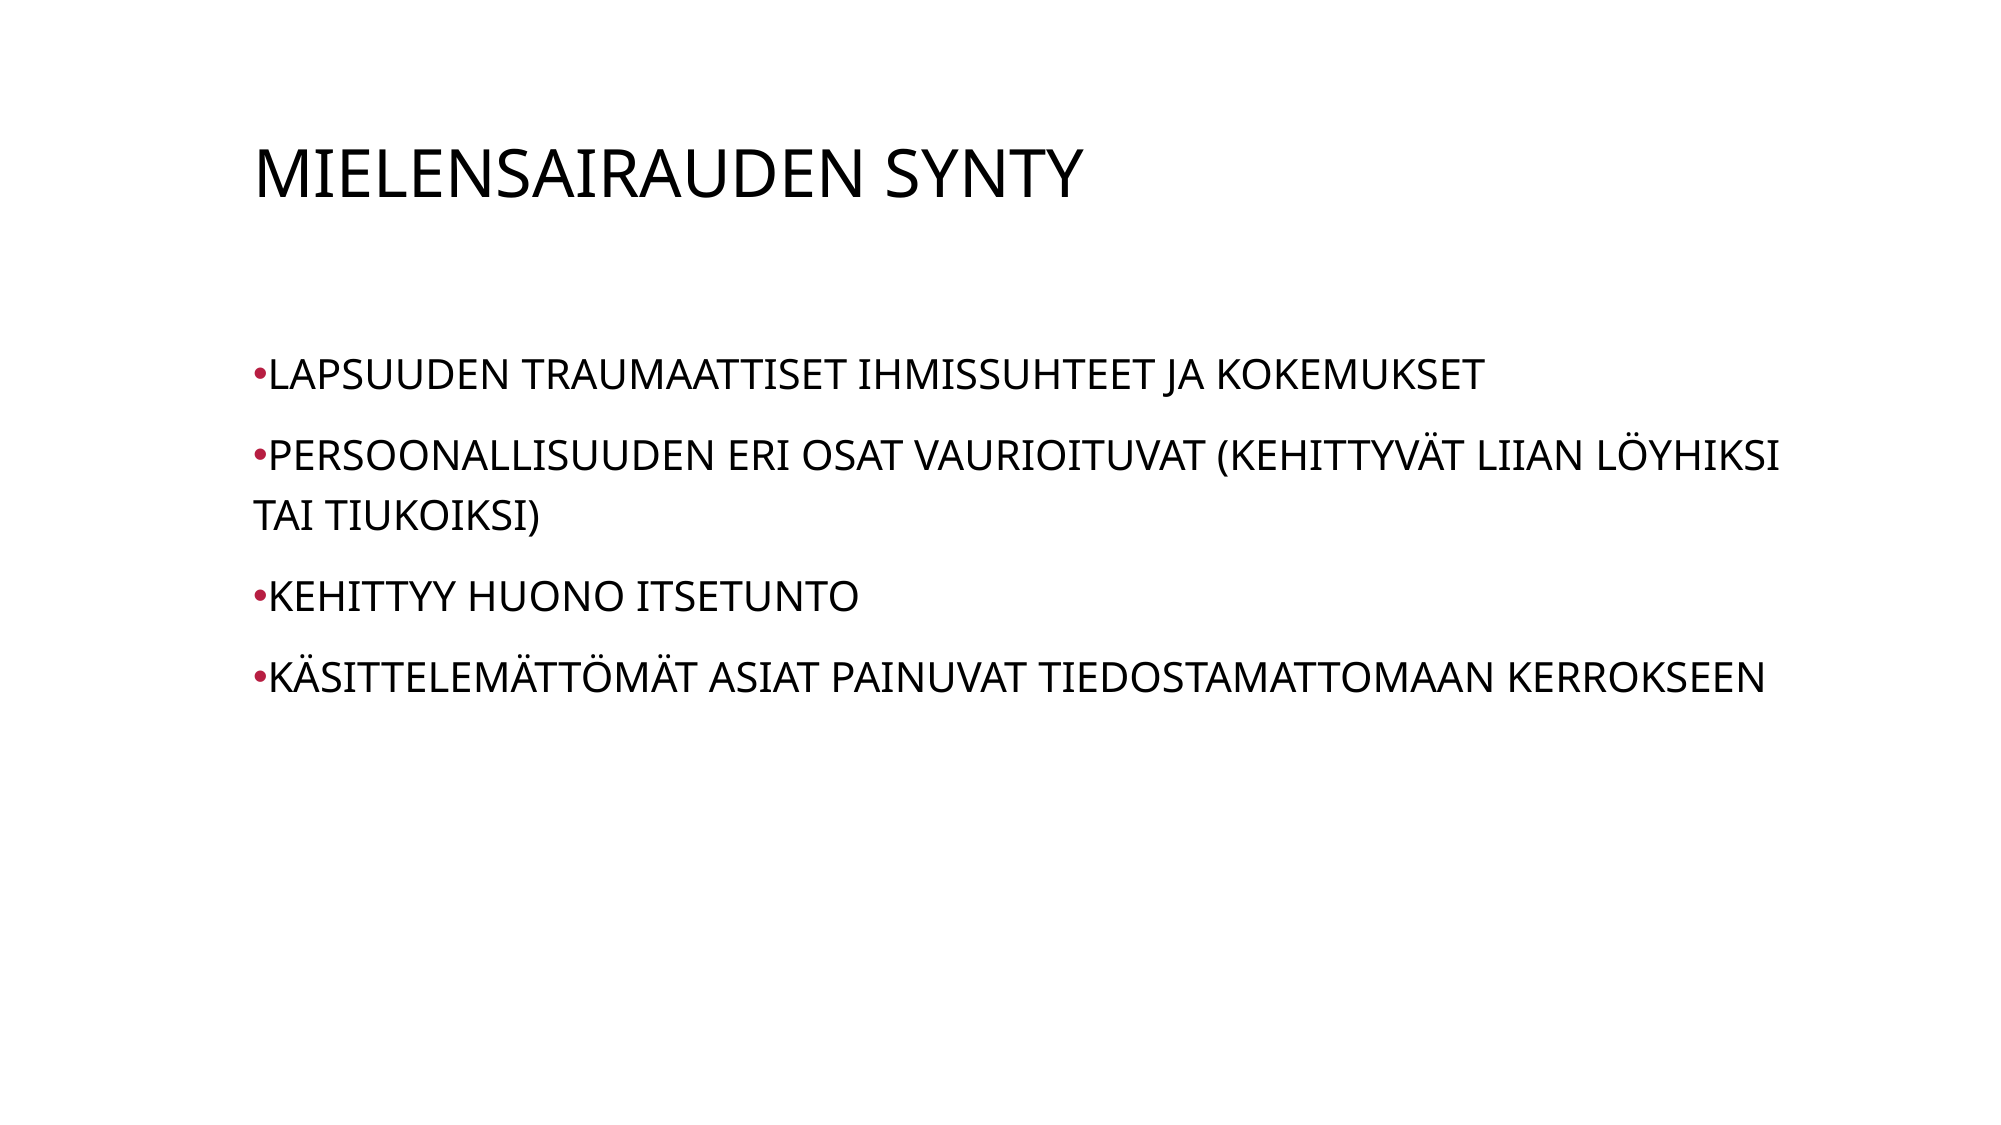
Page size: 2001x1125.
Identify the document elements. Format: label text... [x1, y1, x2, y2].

title MIELENSAIRAUDEN SYNTY [238, 131, 1814, 305]
list LAPSUUDEN TRAUMAATTISET IHMISSUHTEET JA KOKEMUKSET PERSOONALLISUUDEN ERI OSAT VAURIOITUVAT (KEHITTYVÄT LIIAN LÖYHIKSI TAI TIUKOIKSI) KEHITTYY HUONO ITSETUNTO KÄSITTELEMÄTTÖMÄT ASIAT PAINUVAT TIEDOSTAMATTOMAAN KERROKSEEN [238, 330, 1814, 897]
